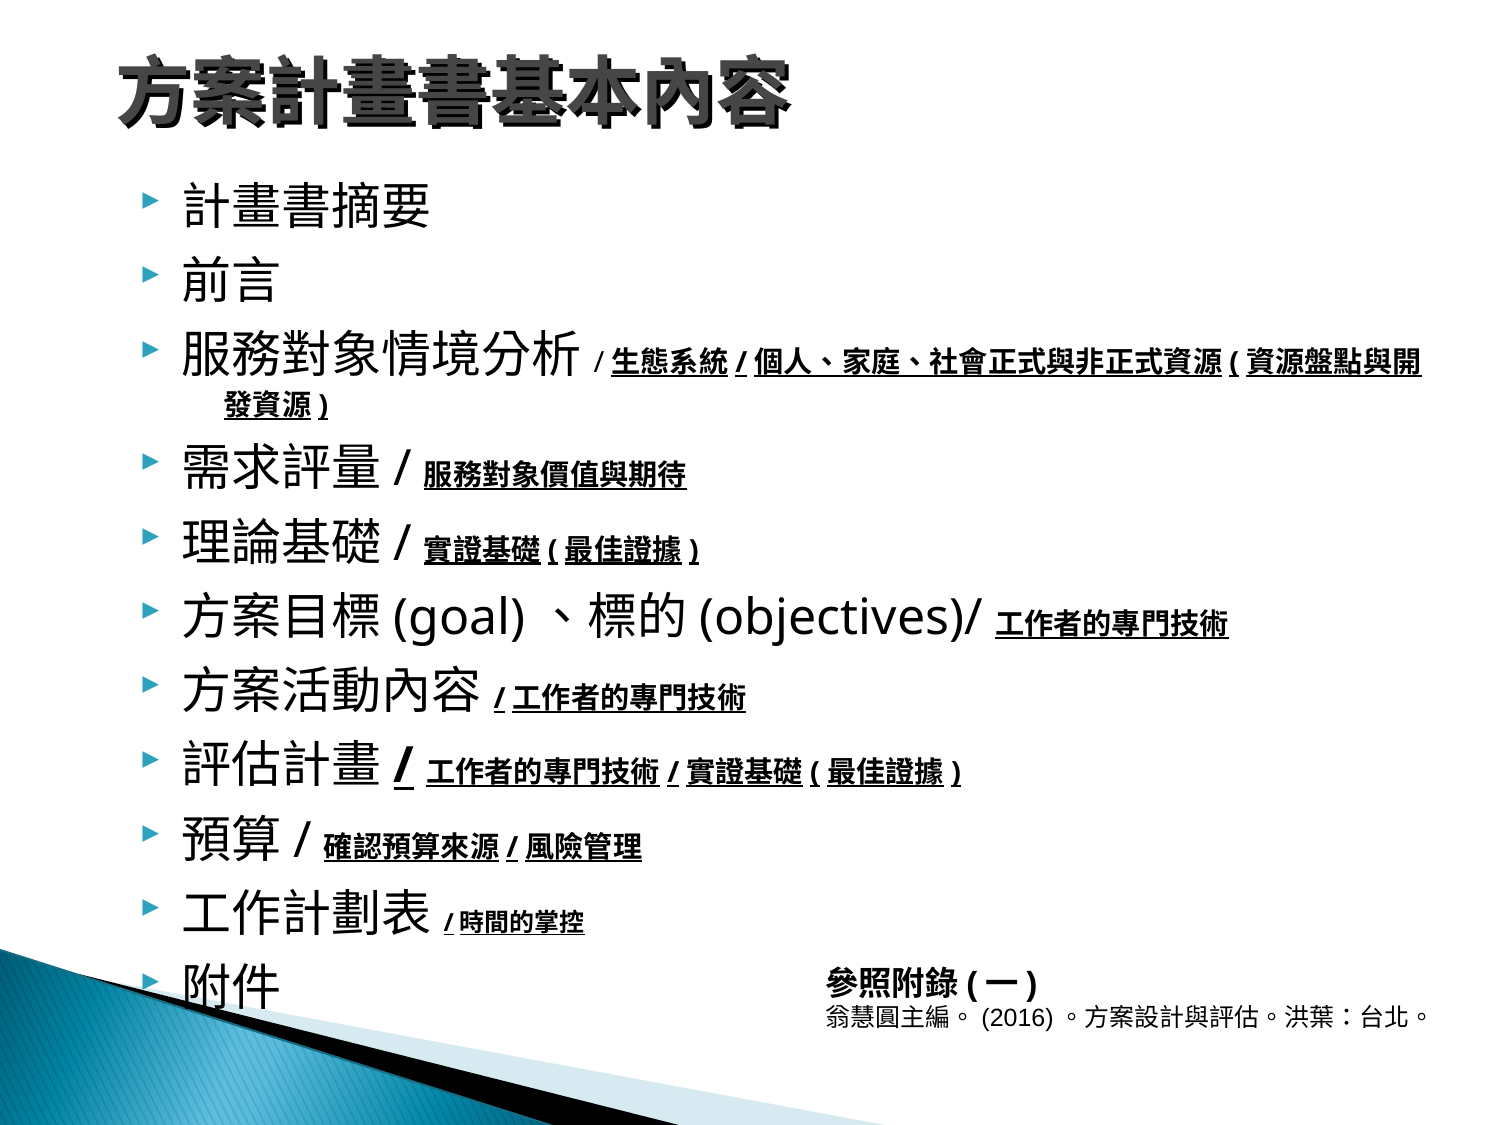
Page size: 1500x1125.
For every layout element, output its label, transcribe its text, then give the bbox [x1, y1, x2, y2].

list 計畫書摘要 前言 服務對象情境分析/生態系統/個人、家庭、社會正式與非正式資源(資源盤點與開發資源) 需求評量/服務對象價值與期待 理論基礎/實證基礎(最佳證據) 方案目標(goal)、標的(objectives)/工作者的專門技術 方案活動內容/工作者的專門技術 評估計畫/工作者的專門技術/實證基礎(最佳證據) 預算/確認預算來源/風險管理 工作計劃表/時間的掌控 附件 [88, 160, 1447, 1028]
text_box 參照附錄(一) 翁慧圓主編。(2016)。方案設計與評估。洪葉：台北。 [810, 954, 1496, 1041]
title 方案計畫書基本內容 [100, 31, 1388, 146]
